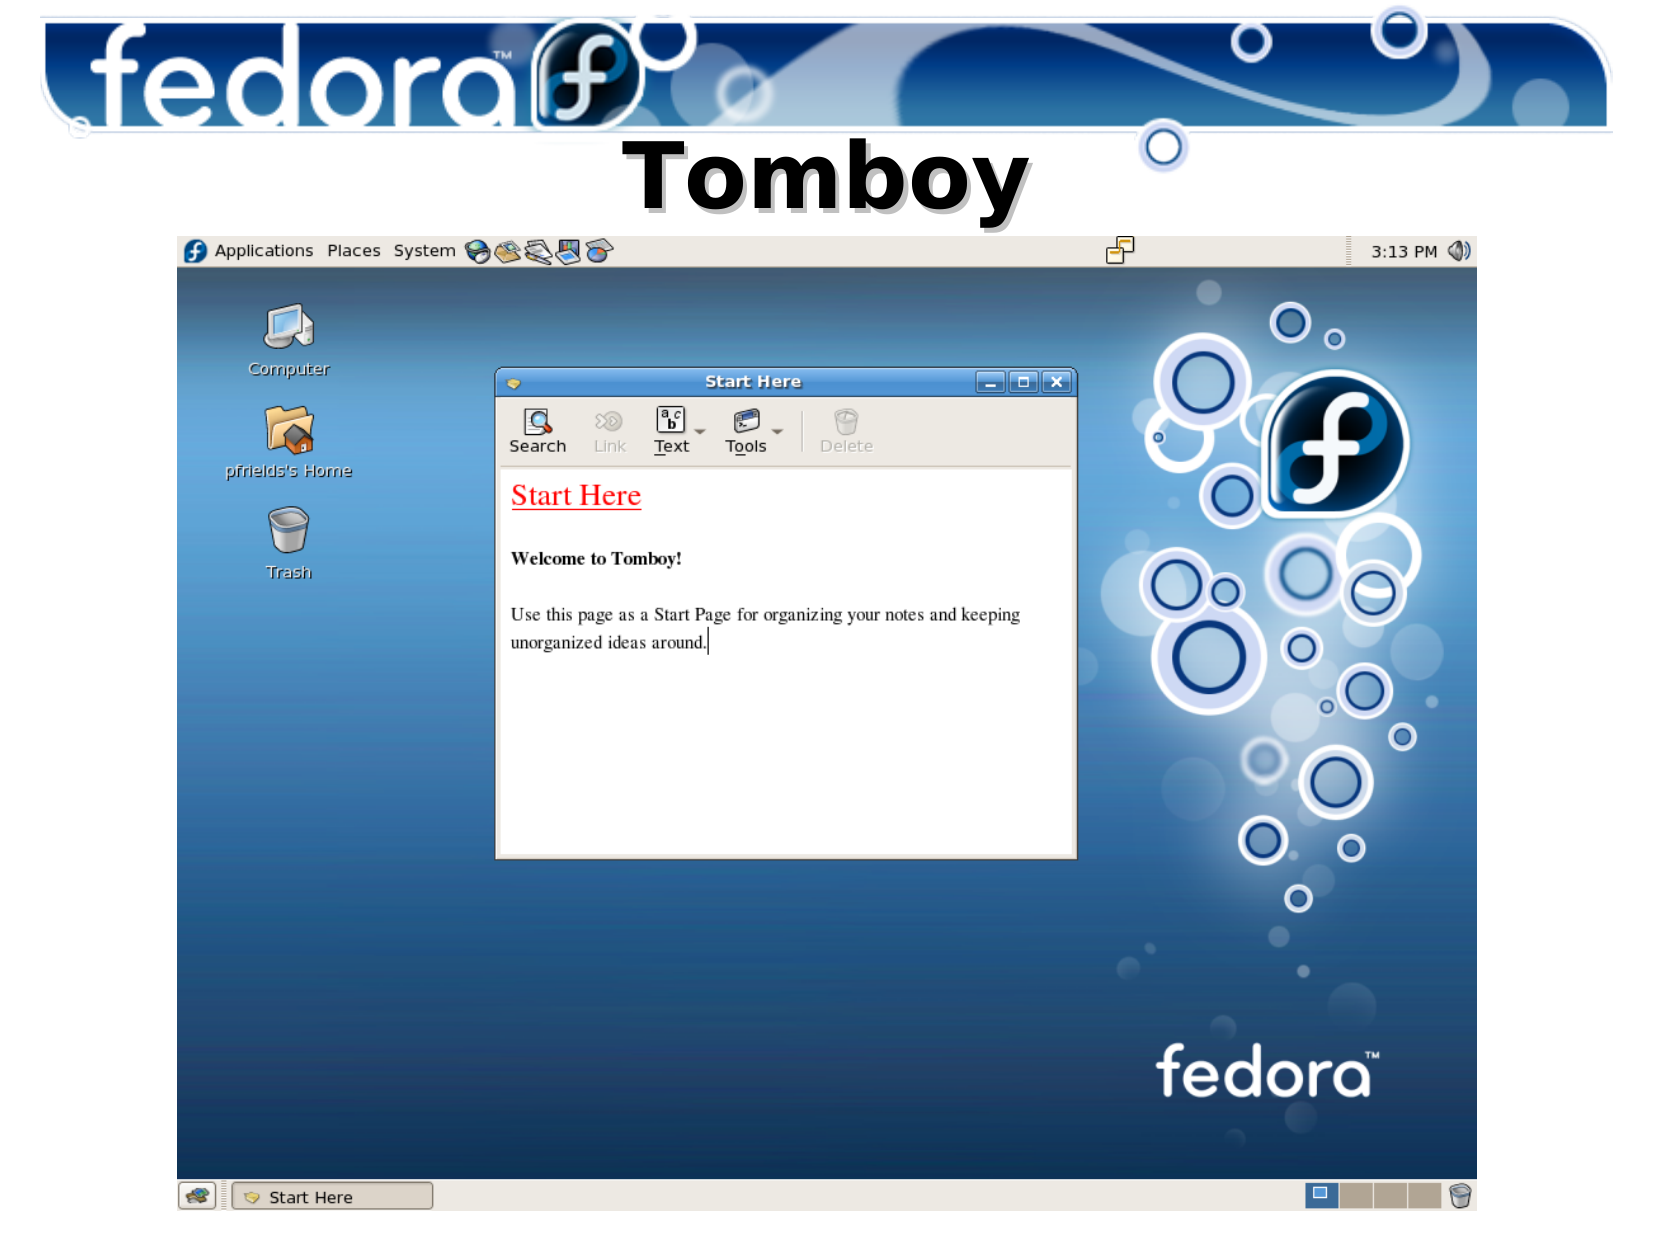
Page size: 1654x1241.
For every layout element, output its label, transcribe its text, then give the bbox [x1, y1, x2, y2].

title Tomboy [82, 123, 1571, 231]
picture [40, 2, 1613, 178]
picture [177, 236, 1477, 1211]
